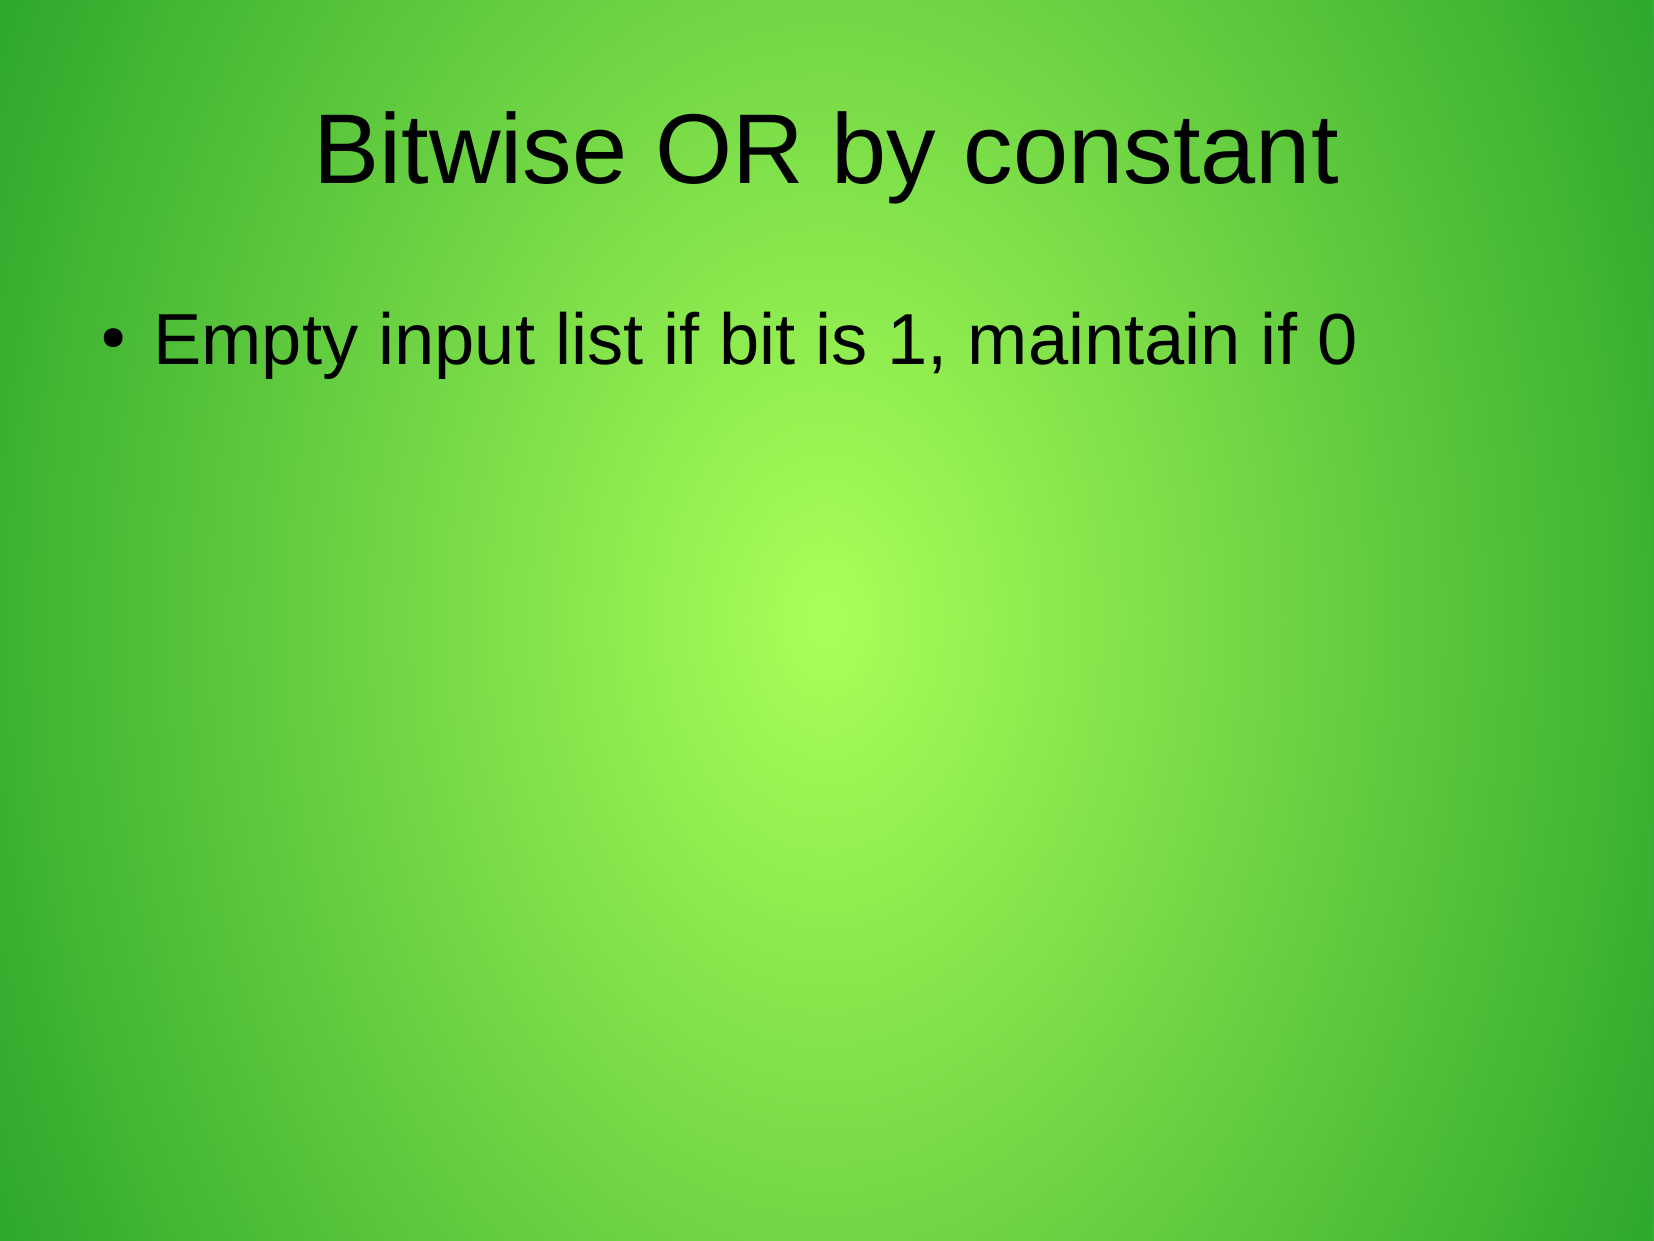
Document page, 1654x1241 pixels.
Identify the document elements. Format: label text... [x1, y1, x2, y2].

title Bitwise OR by constant [82, 47, 1571, 252]
list Empty input list if bit is 1, maintain if 0 [82, 299, 1571, 1019]
